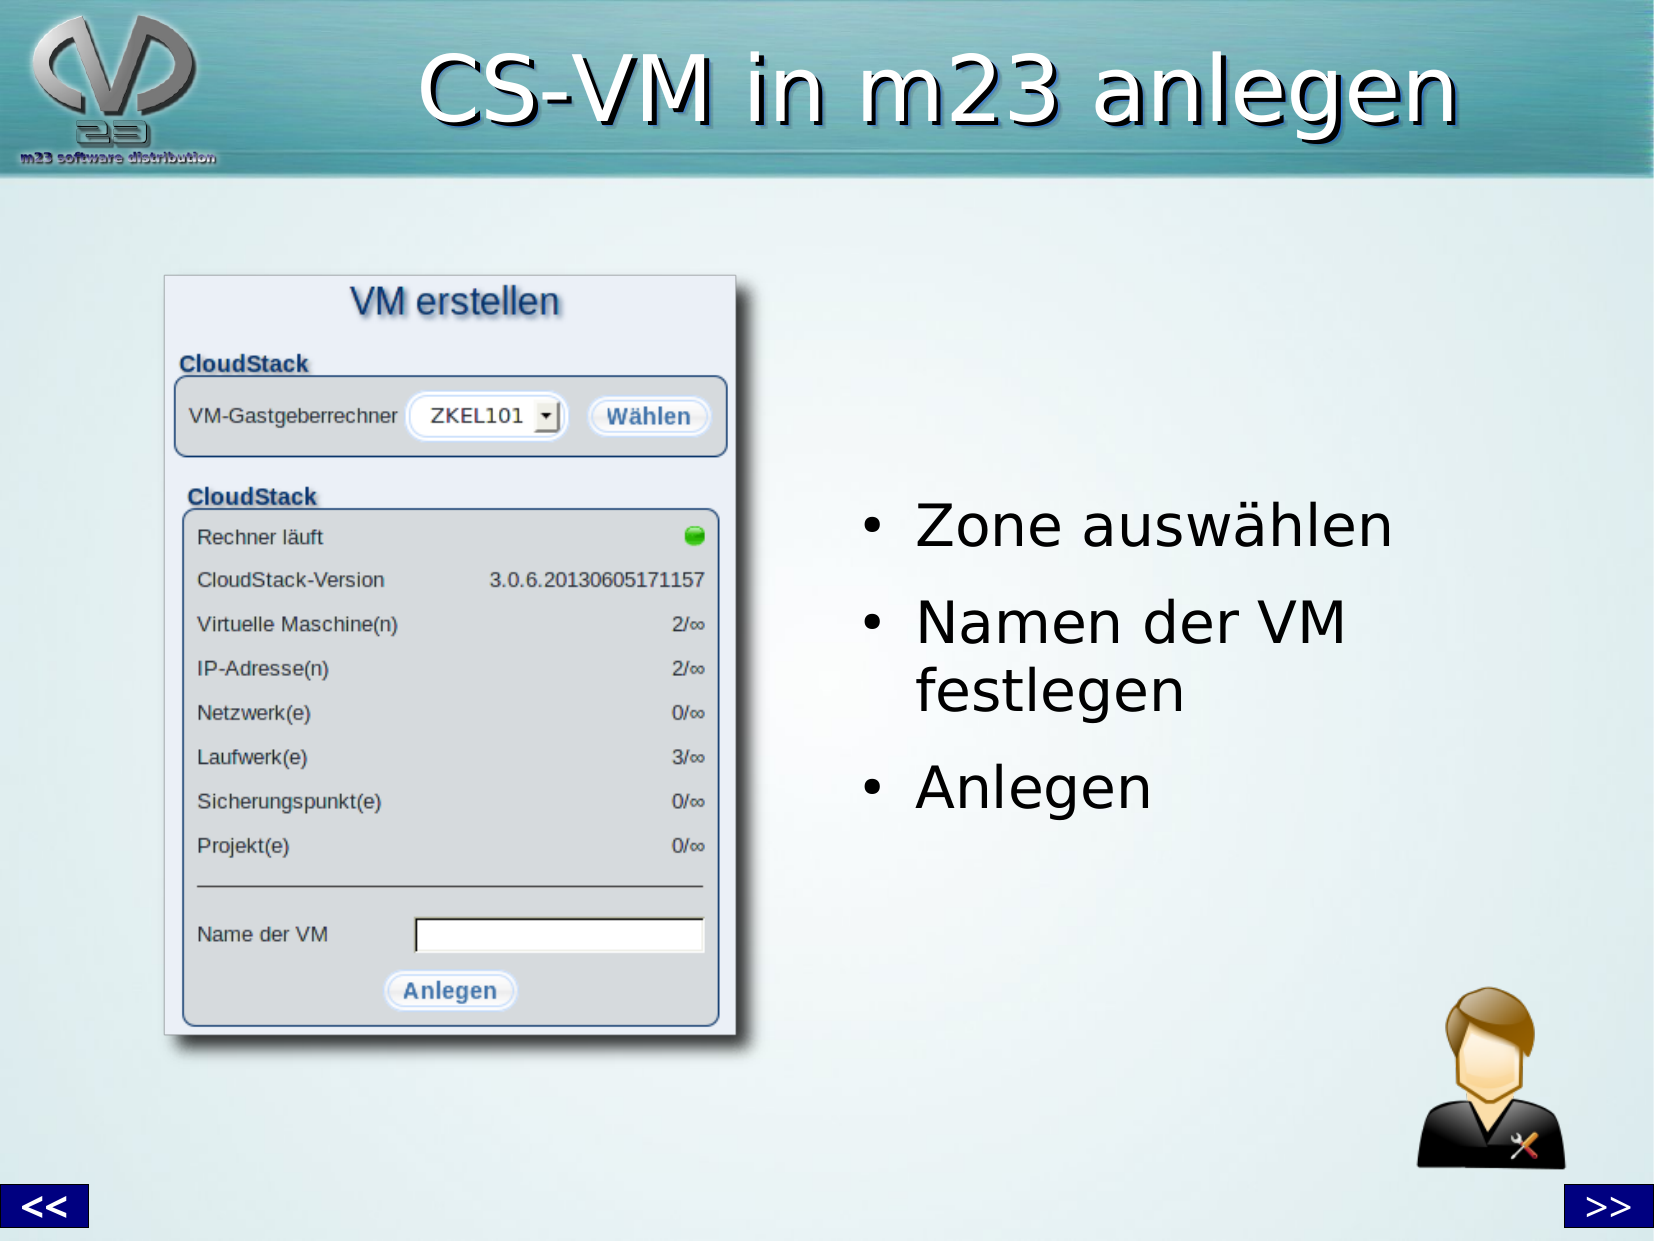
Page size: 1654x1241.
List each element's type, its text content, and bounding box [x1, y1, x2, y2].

title CS-VM in m23 anlegen [224, 2, 1654, 178]
list Zone auswählen Namen der VM festlegen Anlegen [844, 492, 1584, 845]
picture [0, 0, 1654, 1241]
